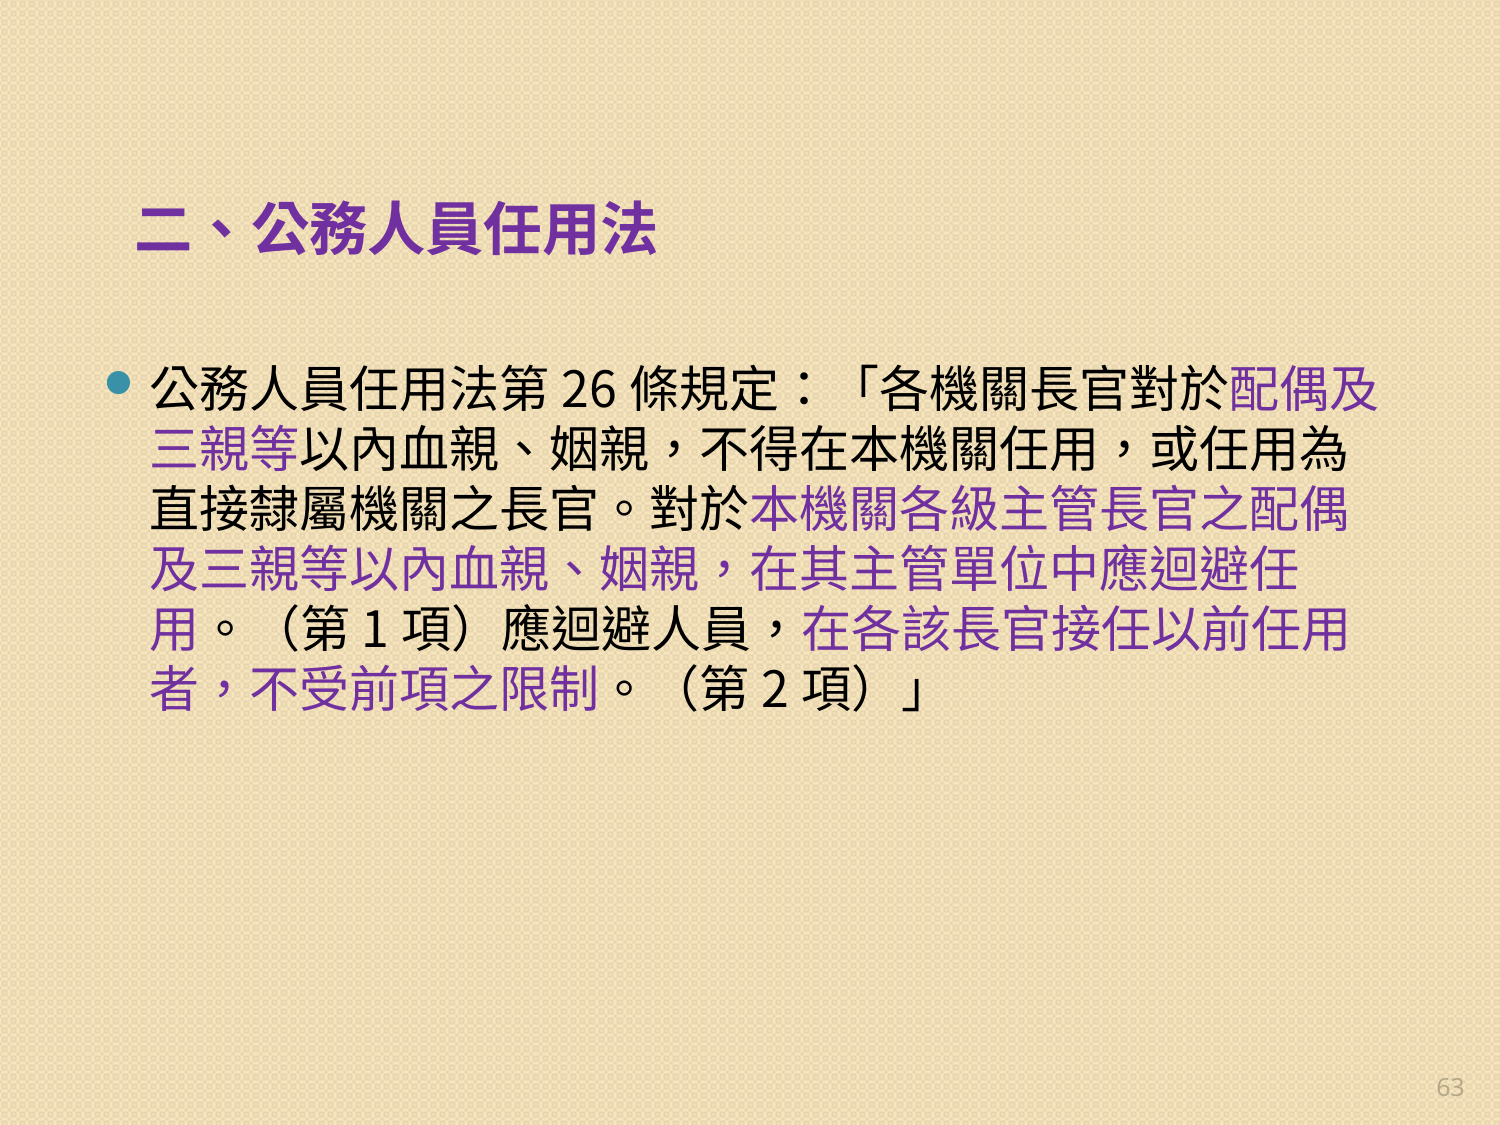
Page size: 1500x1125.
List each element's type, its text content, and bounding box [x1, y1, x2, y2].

list 二、公務人員任用法 [112, 184, 738, 299]
picture [0, 0, 1500, 1125]
list 公務人員任用法第26條規定：「各機關長官對於配偶及三親等以內血親、姻親，不得在本機關任用，或任用為直接隸屬機關之長官。對於本機關各級主管長官之配偶及三親等以內血親、姻親，在其主管單位中應迴避任用。（第1項）應迴避人員，在各該長官接任以前任用者，不受前項之限制。（第2項）」 [75, 350, 1413, 1005]
slide_number <編號> [1413, 1034, 1488, 1113]
